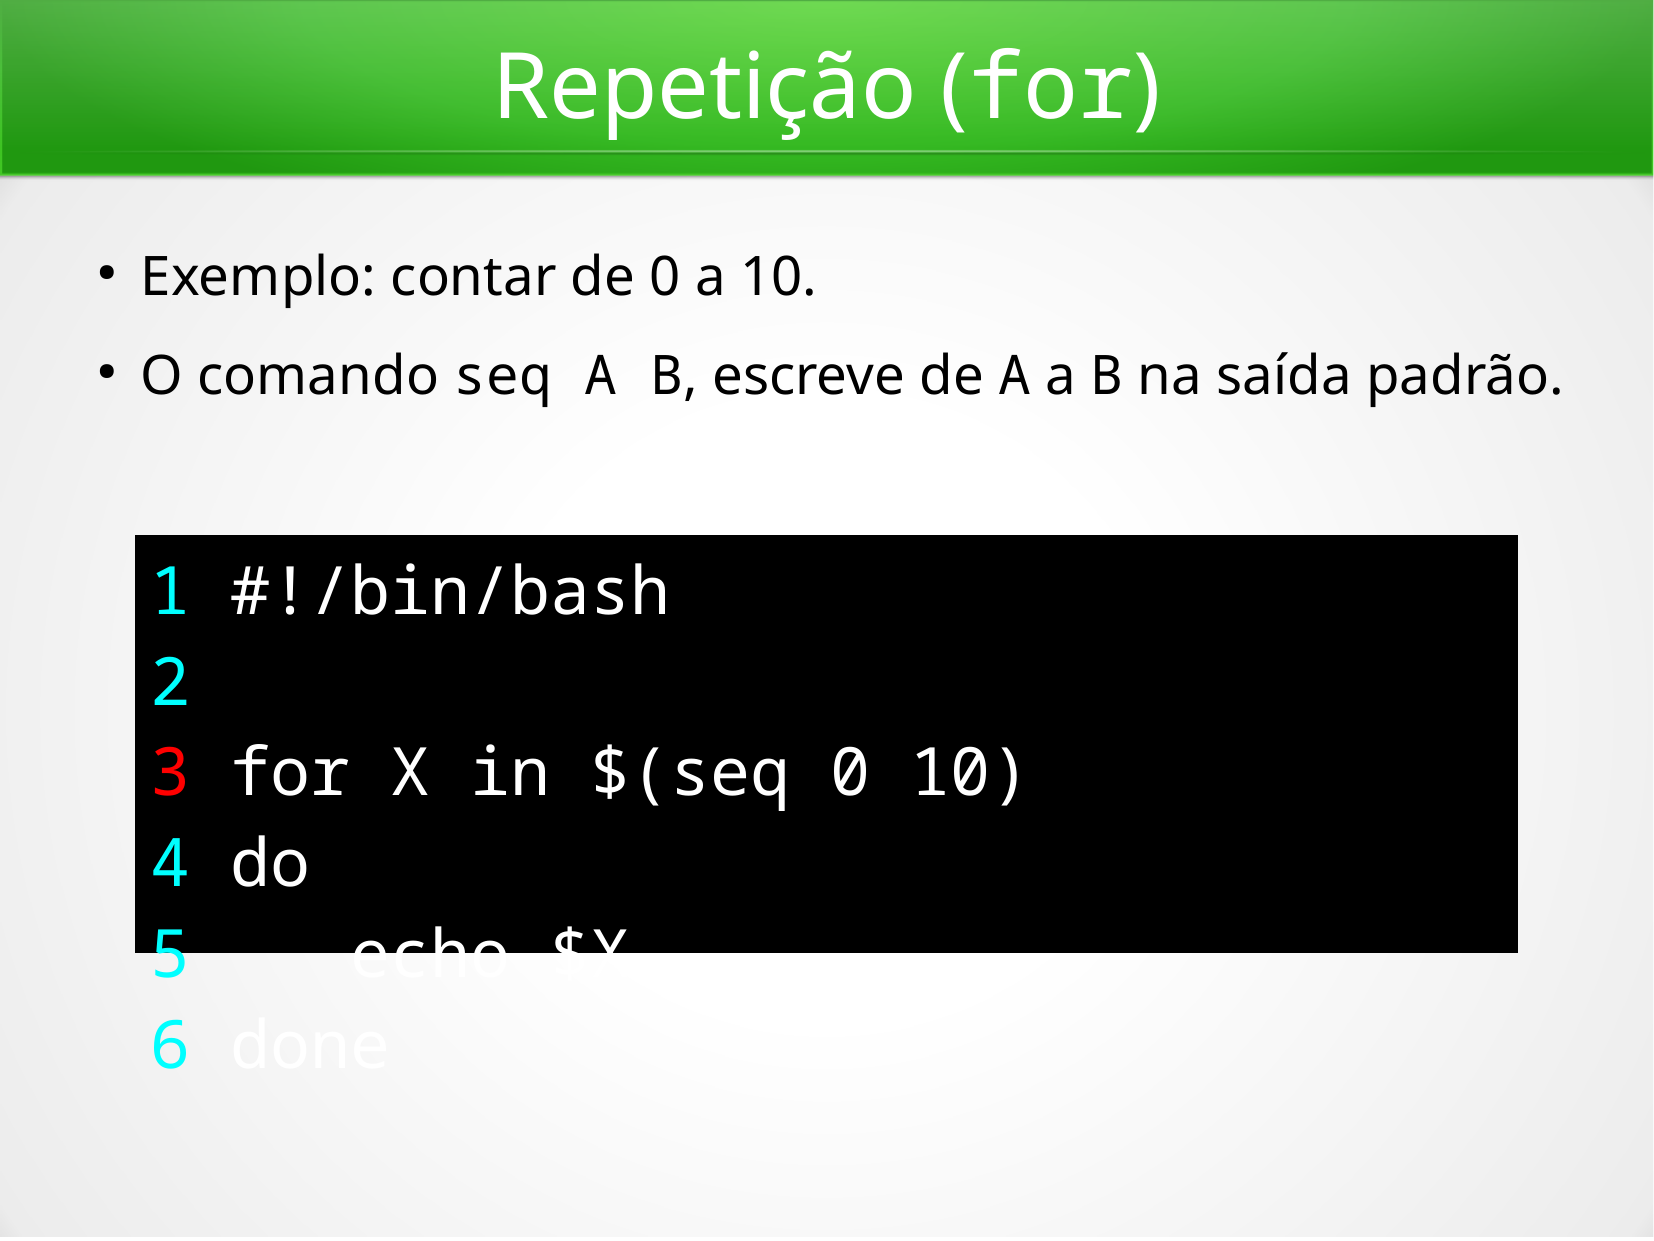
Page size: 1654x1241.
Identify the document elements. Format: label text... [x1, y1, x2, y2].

list Exemplo: contar de 0 a 10. O comando seq A B, escreve de A a B na saída padrão. [82, 237, 1571, 473]
picture [0, 0, 1654, 1237]
text_box 1 #!/bin/bash 2 3 for X in $(seq 0 10) 4 do 5 echo $X 6 done [135, 535, 1518, 953]
title Repetição (for) [82, 11, 1571, 154]
